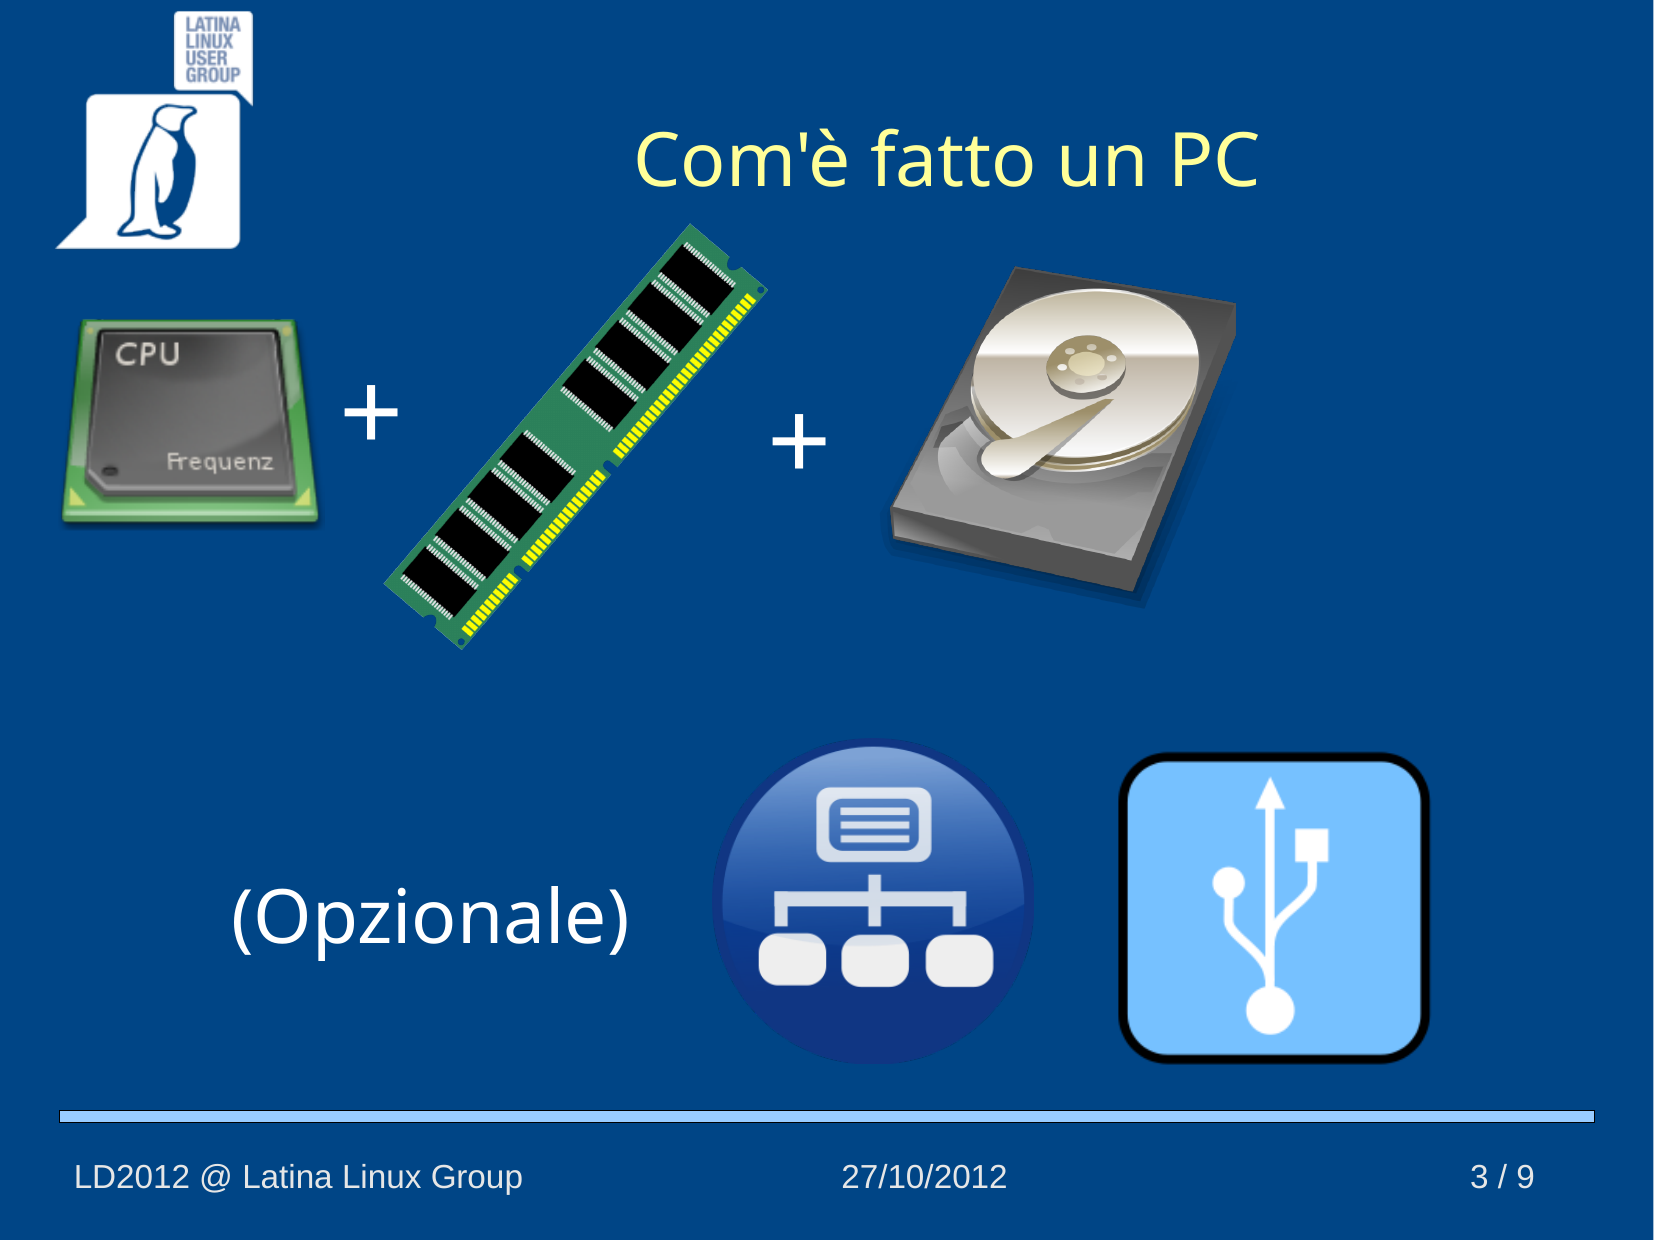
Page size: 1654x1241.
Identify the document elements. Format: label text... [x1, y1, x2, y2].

picture [43, 0, 266, 262]
picture [712, 738, 1034, 1064]
picture [856, 206, 1300, 650]
picture [1103, 738, 1447, 1082]
title Com'è fatto un PC [324, 49, 1571, 266]
text_box + [324, 324, 429, 502]
picture [58, 295, 325, 562]
text_box + [752, 354, 857, 528]
picture [383, 223, 768, 650]
text_box (Opzionale) [216, 856, 709, 1034]
